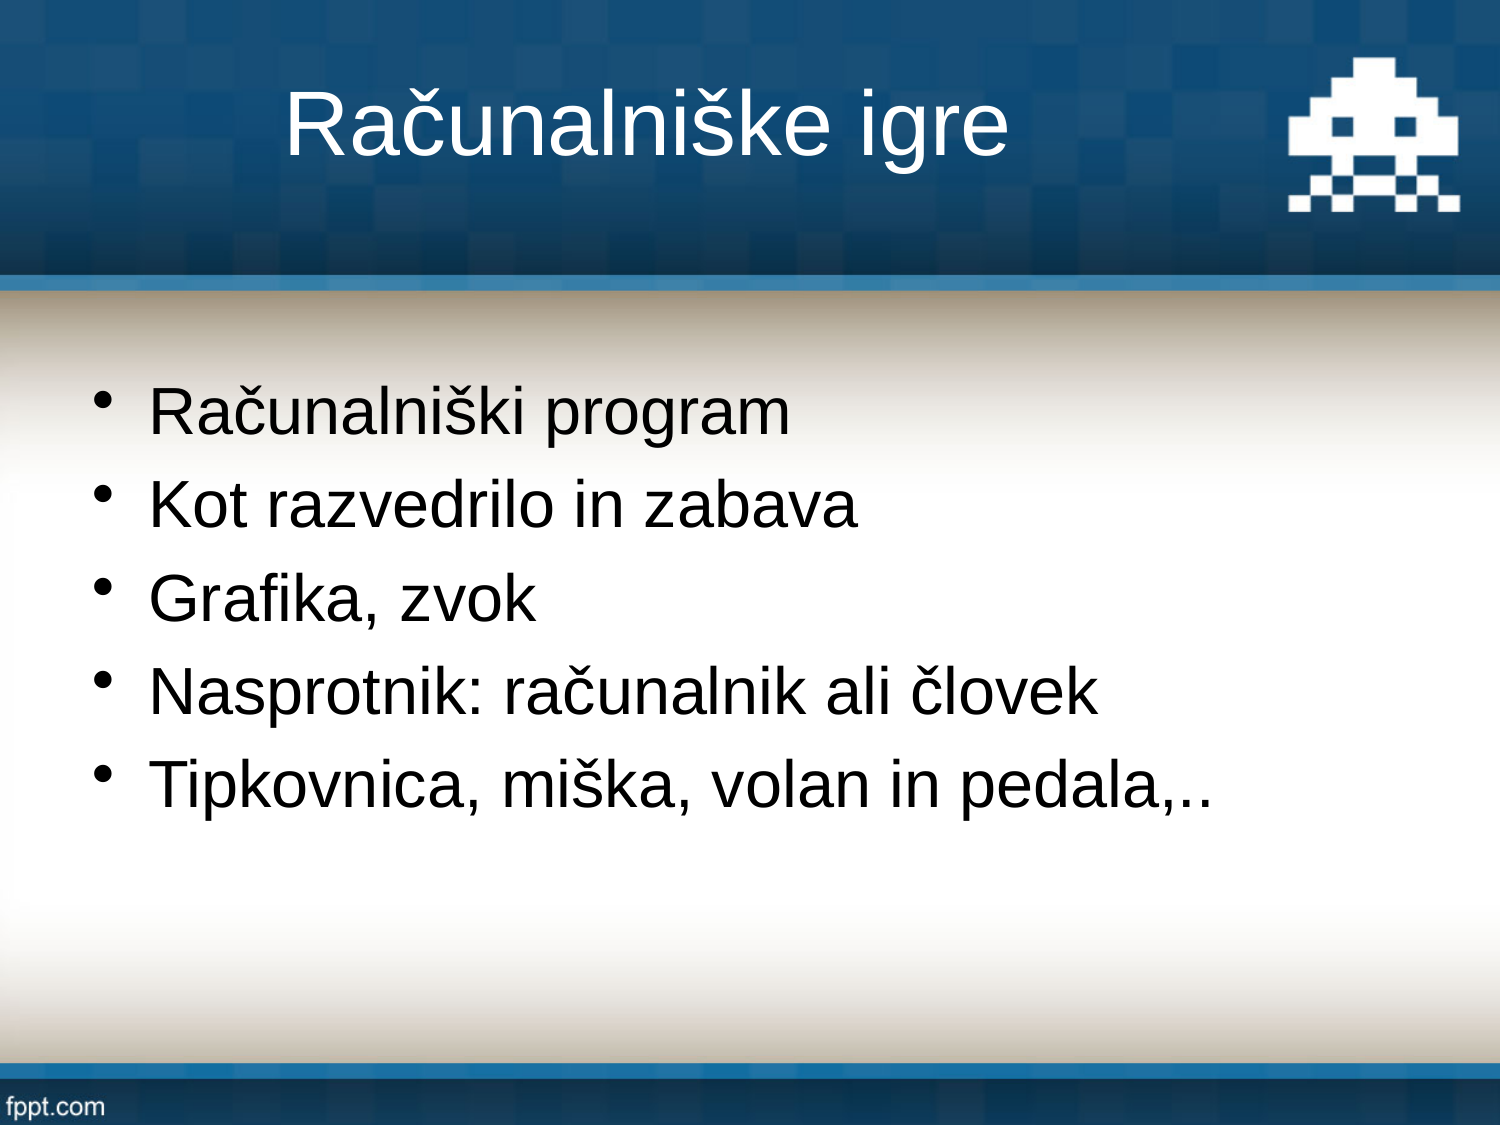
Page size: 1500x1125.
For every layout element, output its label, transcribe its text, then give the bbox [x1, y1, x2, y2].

title Računalniške igre [75, 54, 1425, 184]
list Računalniški program Kot razvedrilo in zabava Grafika, zvok Nasprotnik: računalnik ali človek Tipkovnica, miška, volan in pedala,.. [76, 267, 1427, 1010]
picture [0, 0, 1500, 1125]
